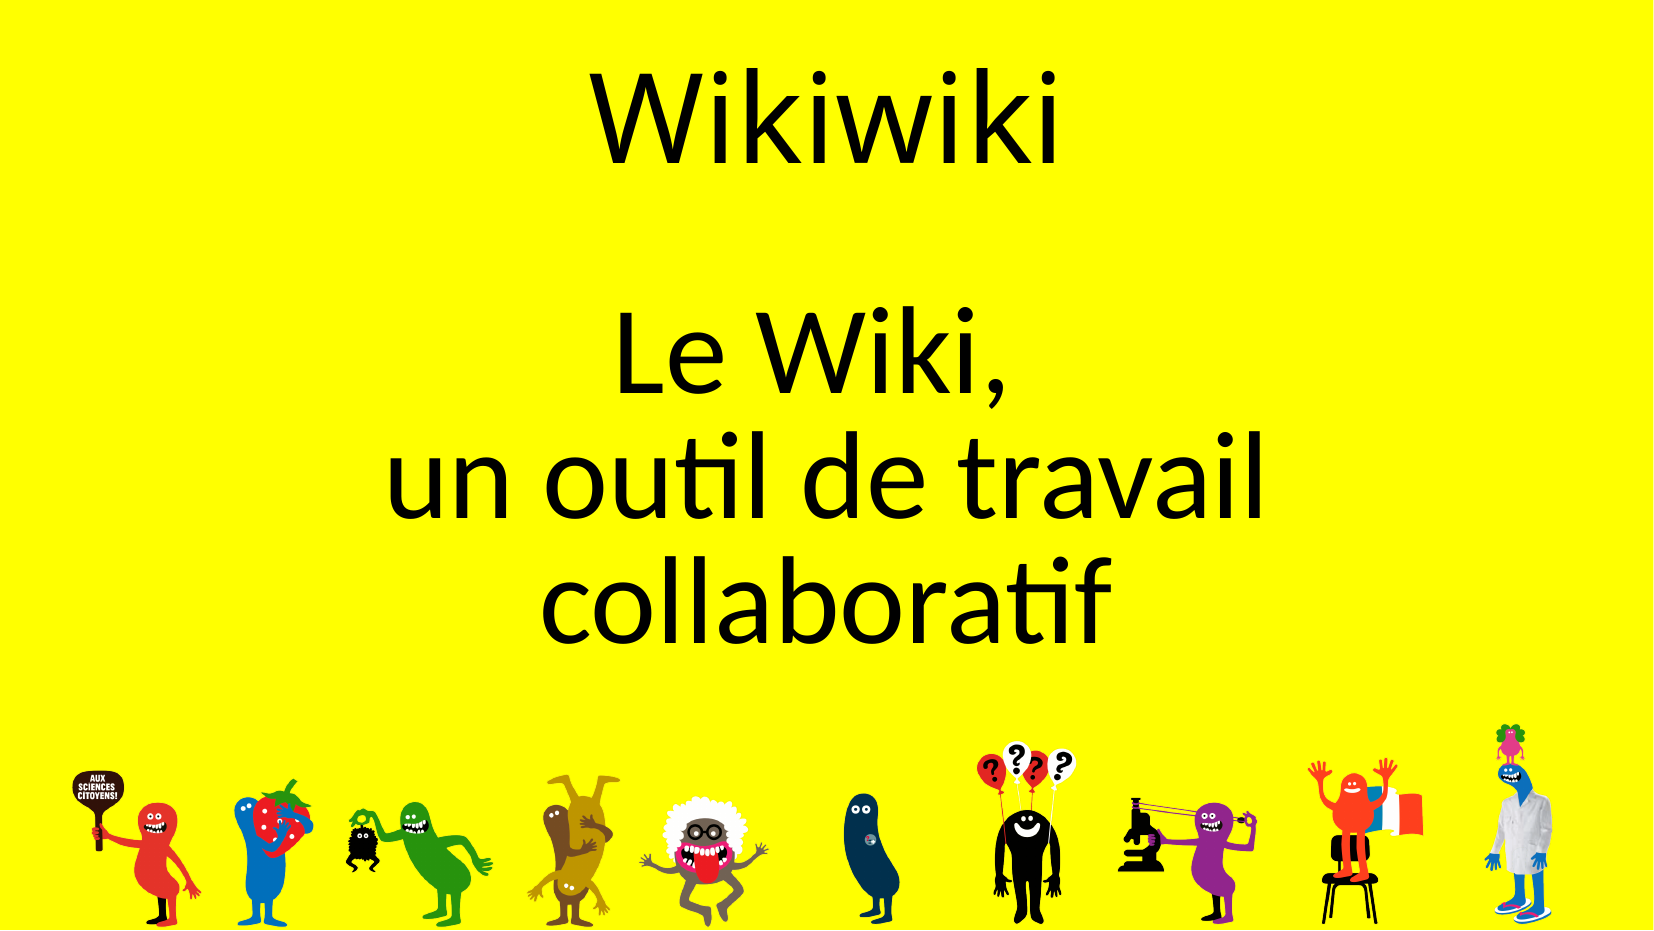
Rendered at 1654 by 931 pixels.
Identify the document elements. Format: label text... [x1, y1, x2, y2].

picture [64, 765, 778, 931]
picture [807, 721, 1589, 931]
subtitle Le Wiki, un outil de travail collaboratif [82, 217, 1571, 758]
title Wikiwiki [82, 28, 1571, 201]
